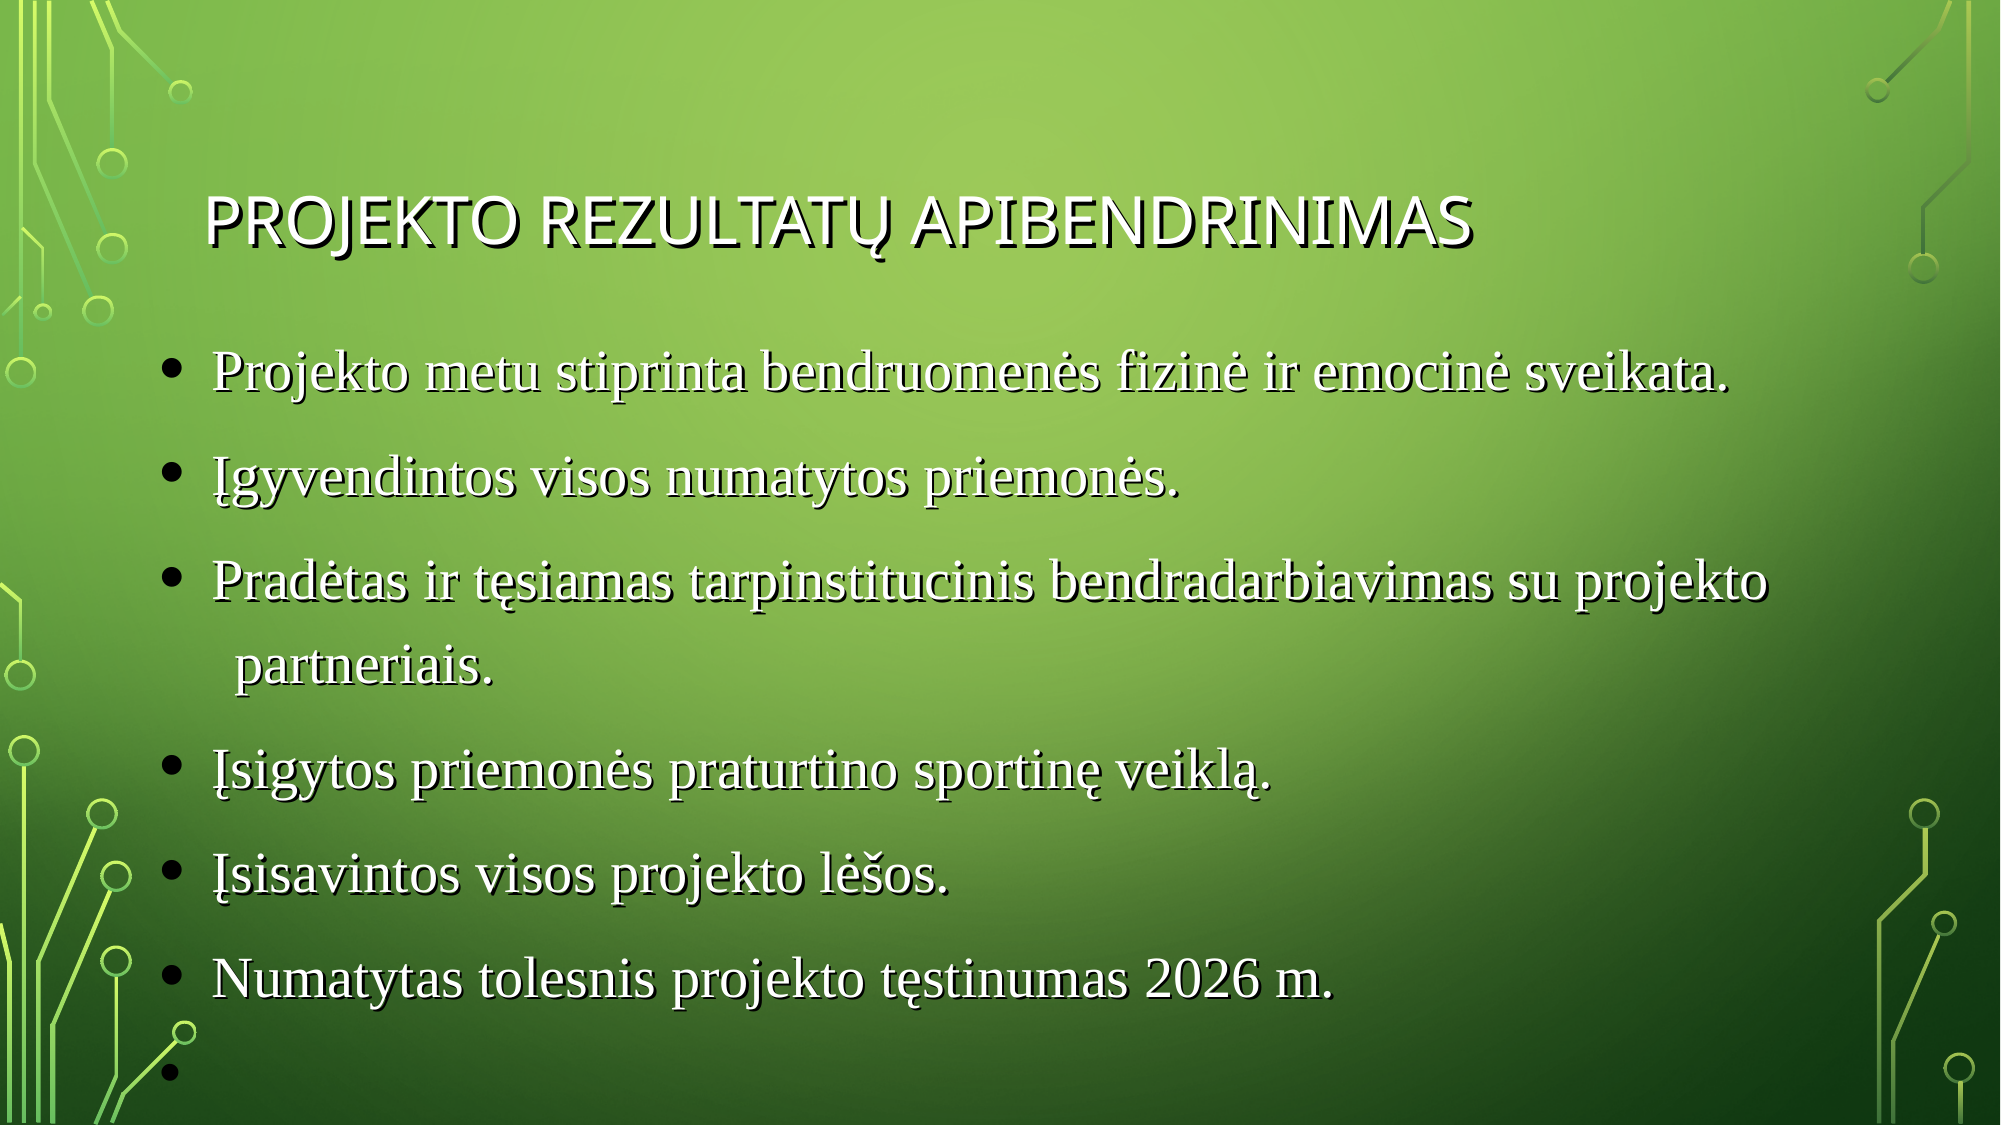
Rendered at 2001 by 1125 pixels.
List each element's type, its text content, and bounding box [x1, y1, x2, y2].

title PROJEKTO REZULTATŲ APIBENDRINIMAS [187, 101, 1813, 219]
list Projekto metu stiprinta bendruomenės fizinė ir emocinė sveikata. Įgyvendintos visos numatytos priemonės. Pradėtas ir tęsiamas tarpinstitucinis bendradarbiavimas su projekto partneriais. Įsigytos priemonės praturtino sportinę veiklą. Įsisavintos visos projekto lėšos. Numatytas tolesnis projekto tęstinumas 2026 m. [144, 219, 1865, 1069]
